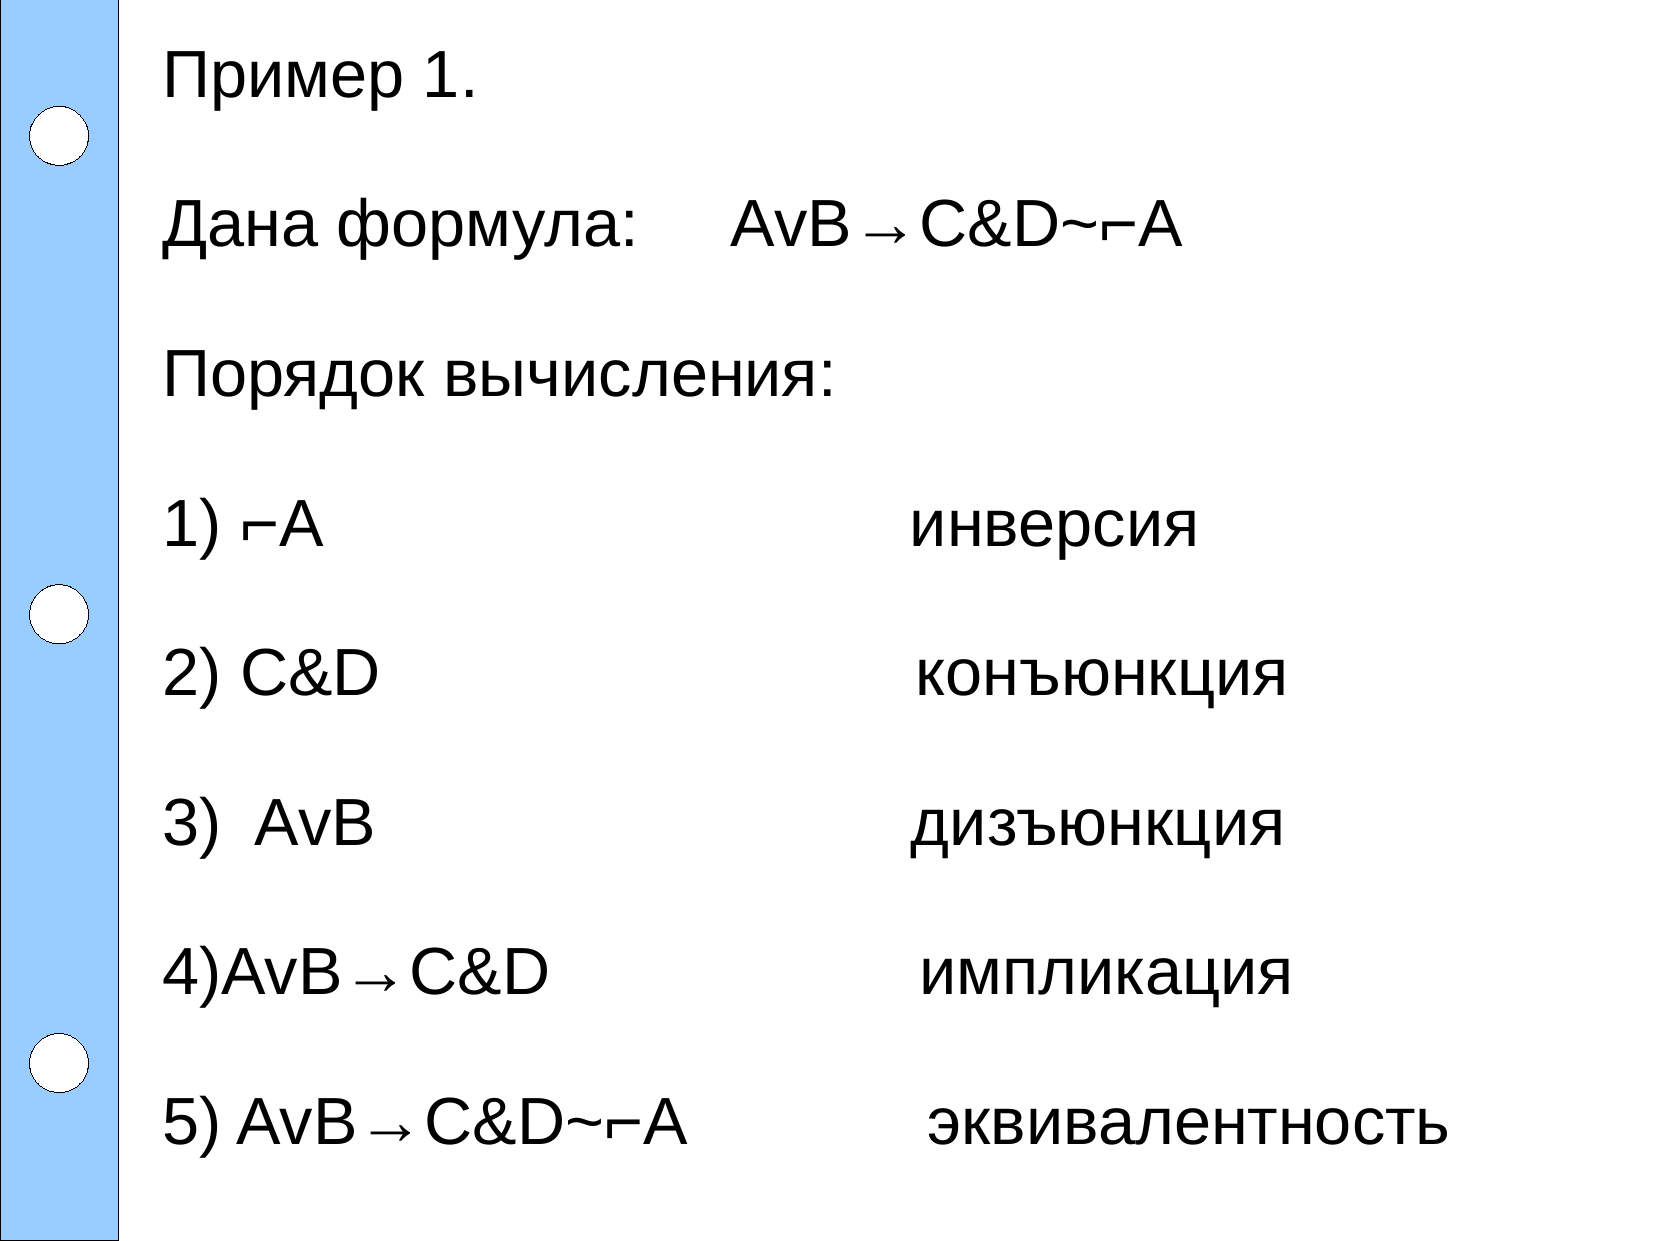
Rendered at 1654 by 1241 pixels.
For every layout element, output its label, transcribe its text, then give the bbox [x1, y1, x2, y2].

text_box Пример 1. Дана формула: AvB→C&D~⌐A Порядок вычисления: 1) ⌐A инверсия 2) C&D конъюнкция 3) AvB дизъюнкция 4)AvB→C&D импликация 5) AvB→C&D~⌐A эквивалентность [147, 29, 1595, 1166]
text_box [0, 0, 119, 1241]
